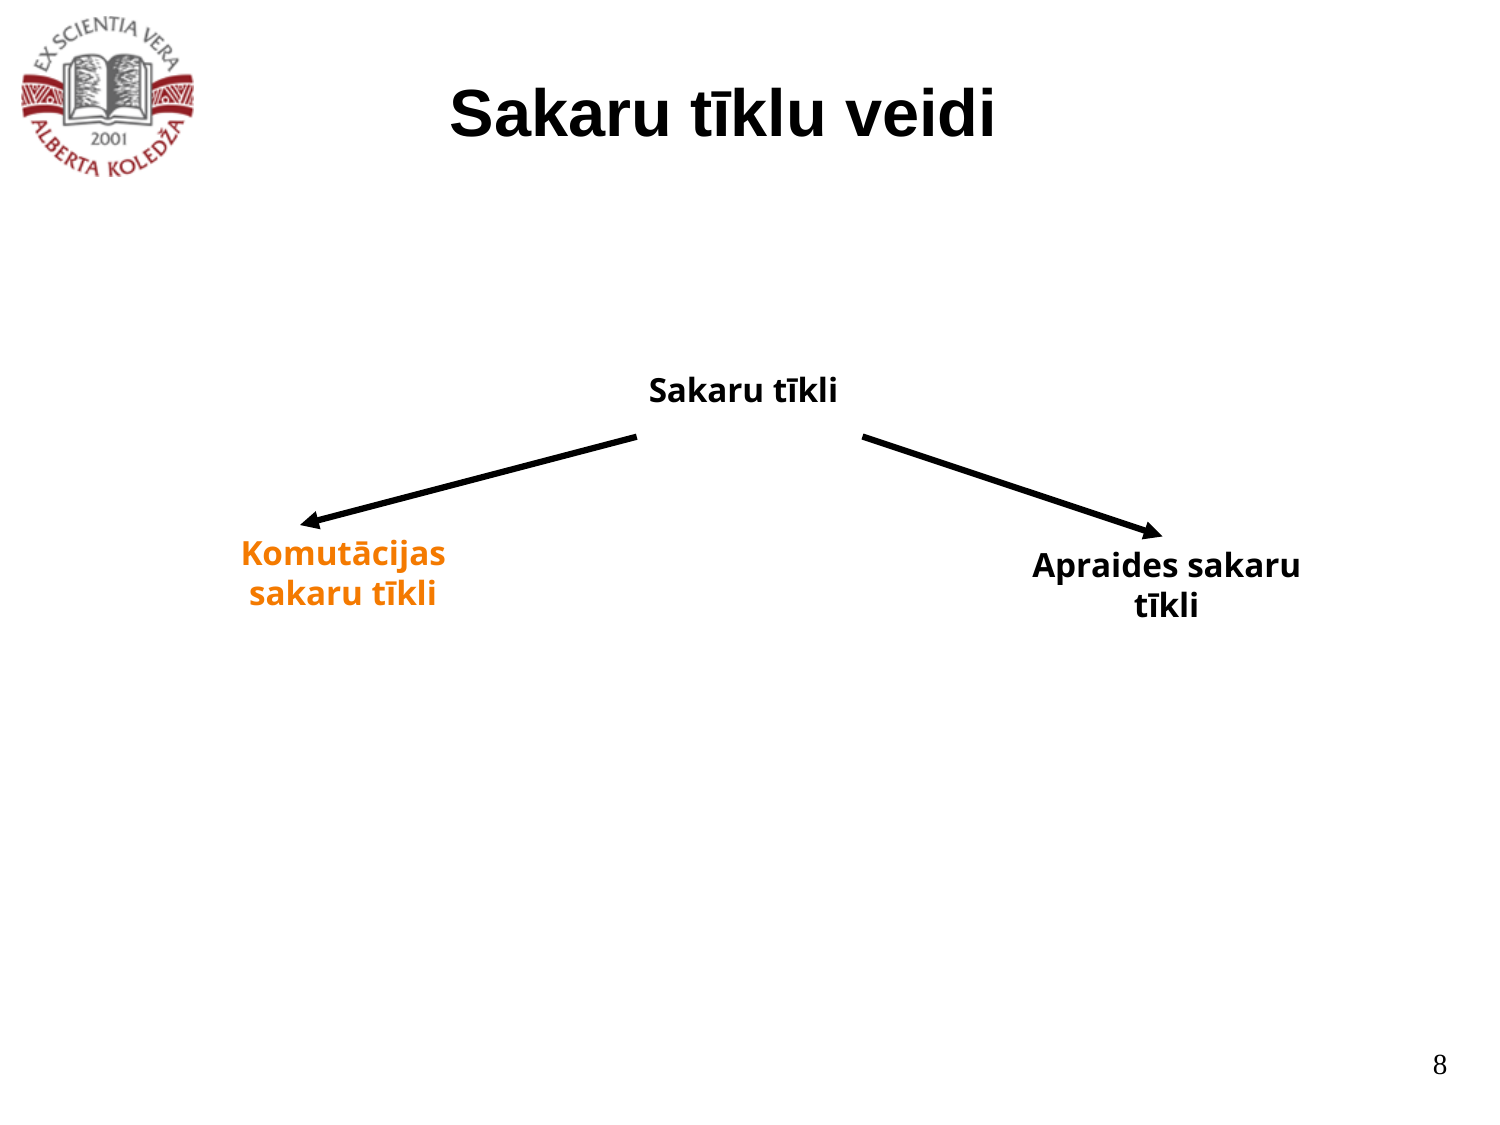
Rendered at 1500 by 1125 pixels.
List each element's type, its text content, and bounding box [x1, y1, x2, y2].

text_box Apraides sakaru tīkli [998, 536, 1336, 632]
text_box <skaitlis> [1312, 1037, 1463, 1101]
picture [21, 16, 194, 177]
text_box Komutācijas sakaru tīkli [174, 524, 513, 620]
title Sakaru tīklu veidi [50, 62, 1374, 175]
text_box Sakaru tīkli [574, 361, 913, 417]
